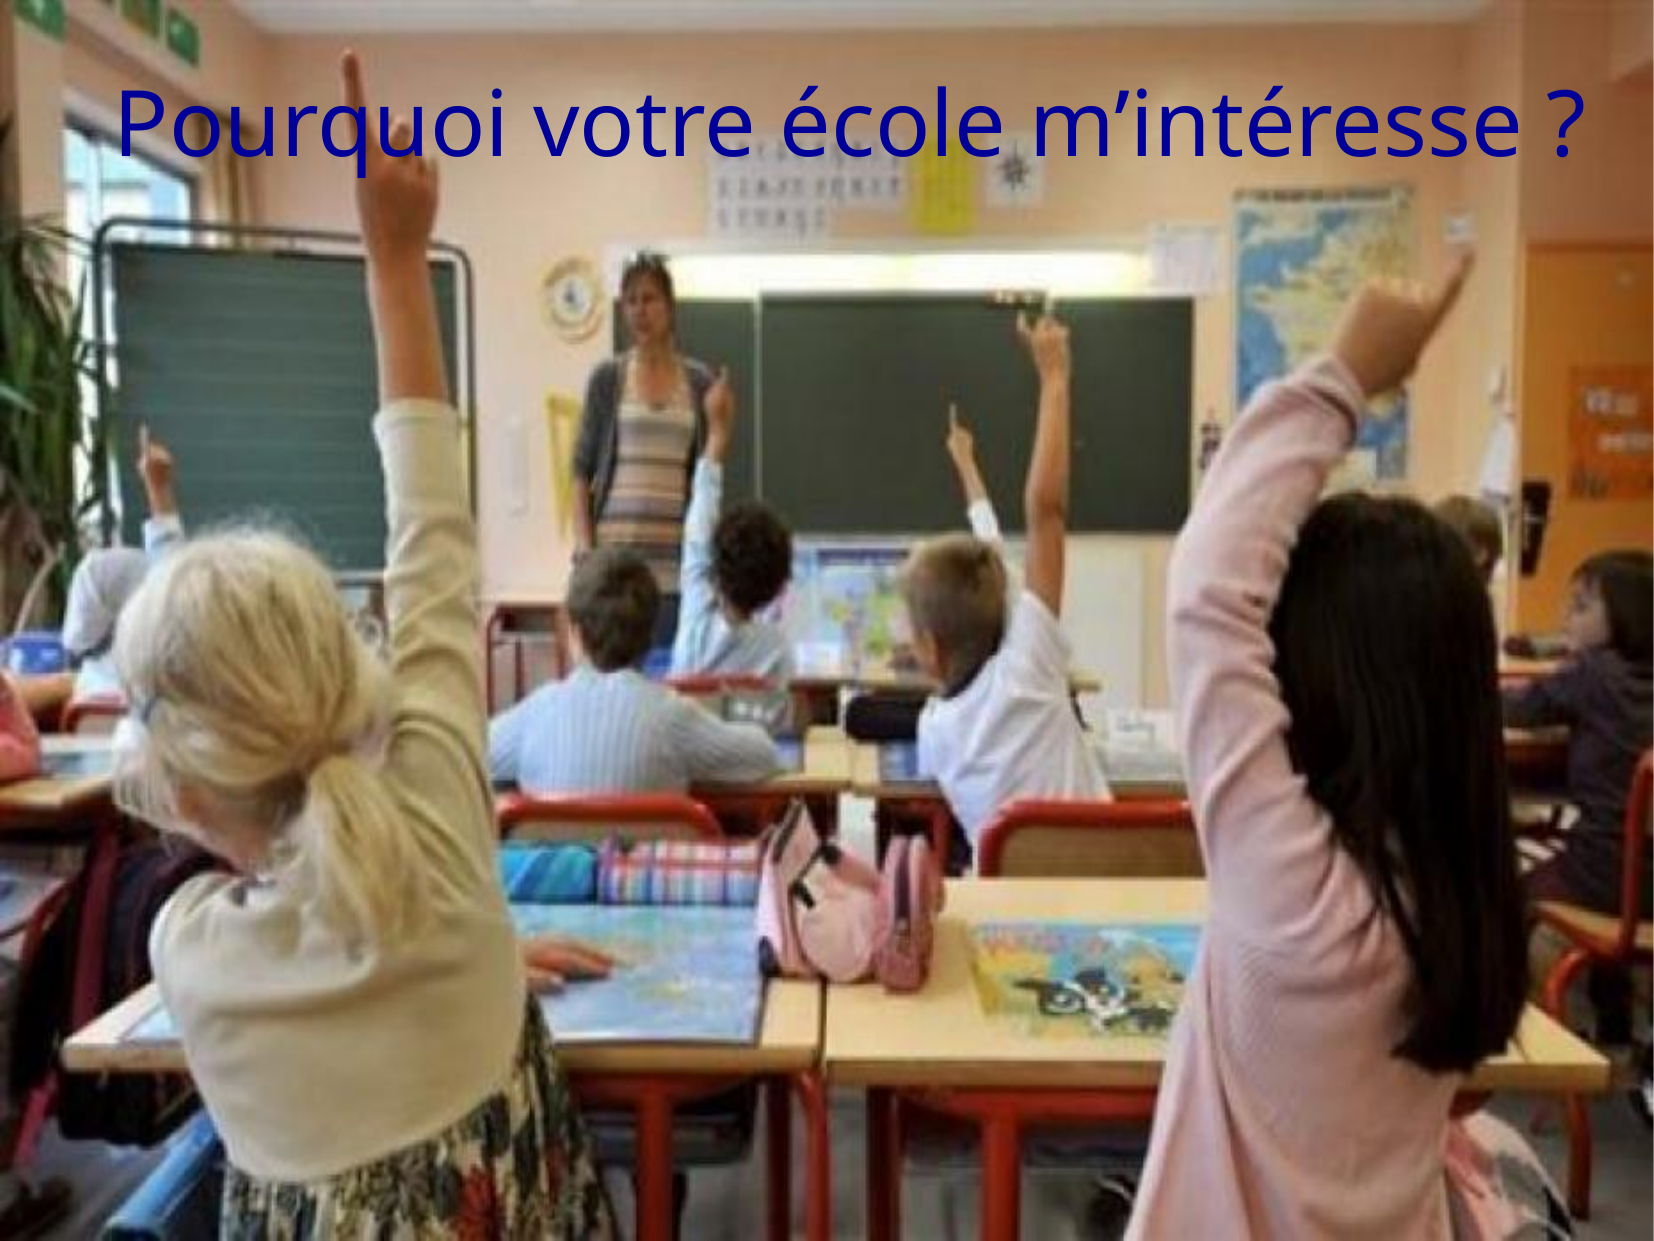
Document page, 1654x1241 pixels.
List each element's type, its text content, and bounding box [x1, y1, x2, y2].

picture [0, 0, 1654, 1241]
title Pourquoi votre école m’intéresse ? [106, 17, 1595, 225]
